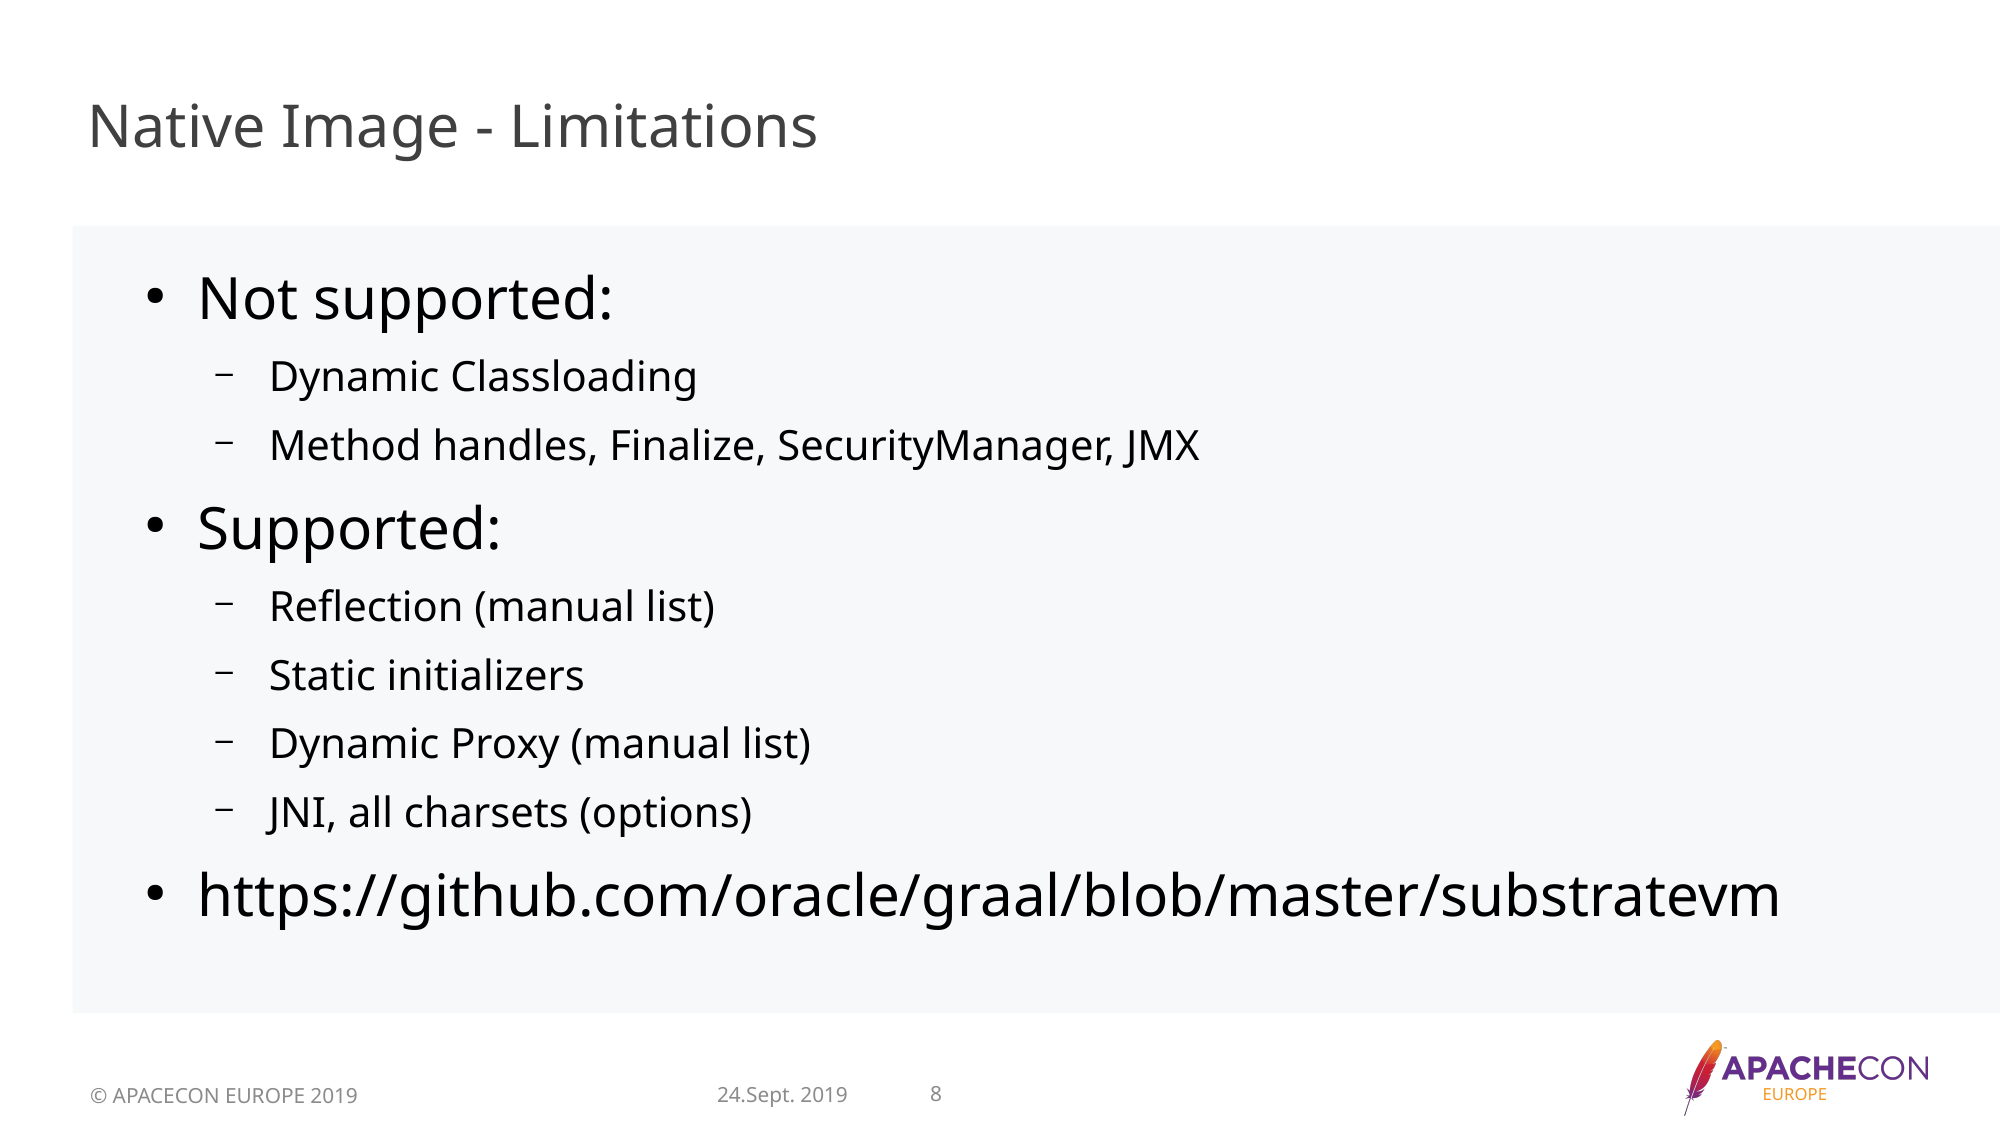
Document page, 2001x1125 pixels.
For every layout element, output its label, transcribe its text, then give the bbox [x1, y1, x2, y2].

footer © APACECON EUROPE 2019 [74, 1065, 686, 1125]
slide_number <number> [878, 1065, 957, 1124]
slide_number 24.Sept. 2019 [693, 1065, 871, 1124]
list Not supported: Dynamic Classloading Method handles, Finalize, SecurityManager, JMX Supported: Reflection (manual list) Static initializers Dynamic Proxy (manual list) JNI, all charsets (options) https://github.com/oracle/graal/blob/master/substratevm [112, 261, 1928, 976]
title Native Image - Limitations [72, 80, 1928, 167]
picture [1684, 1040, 1928, 1116]
